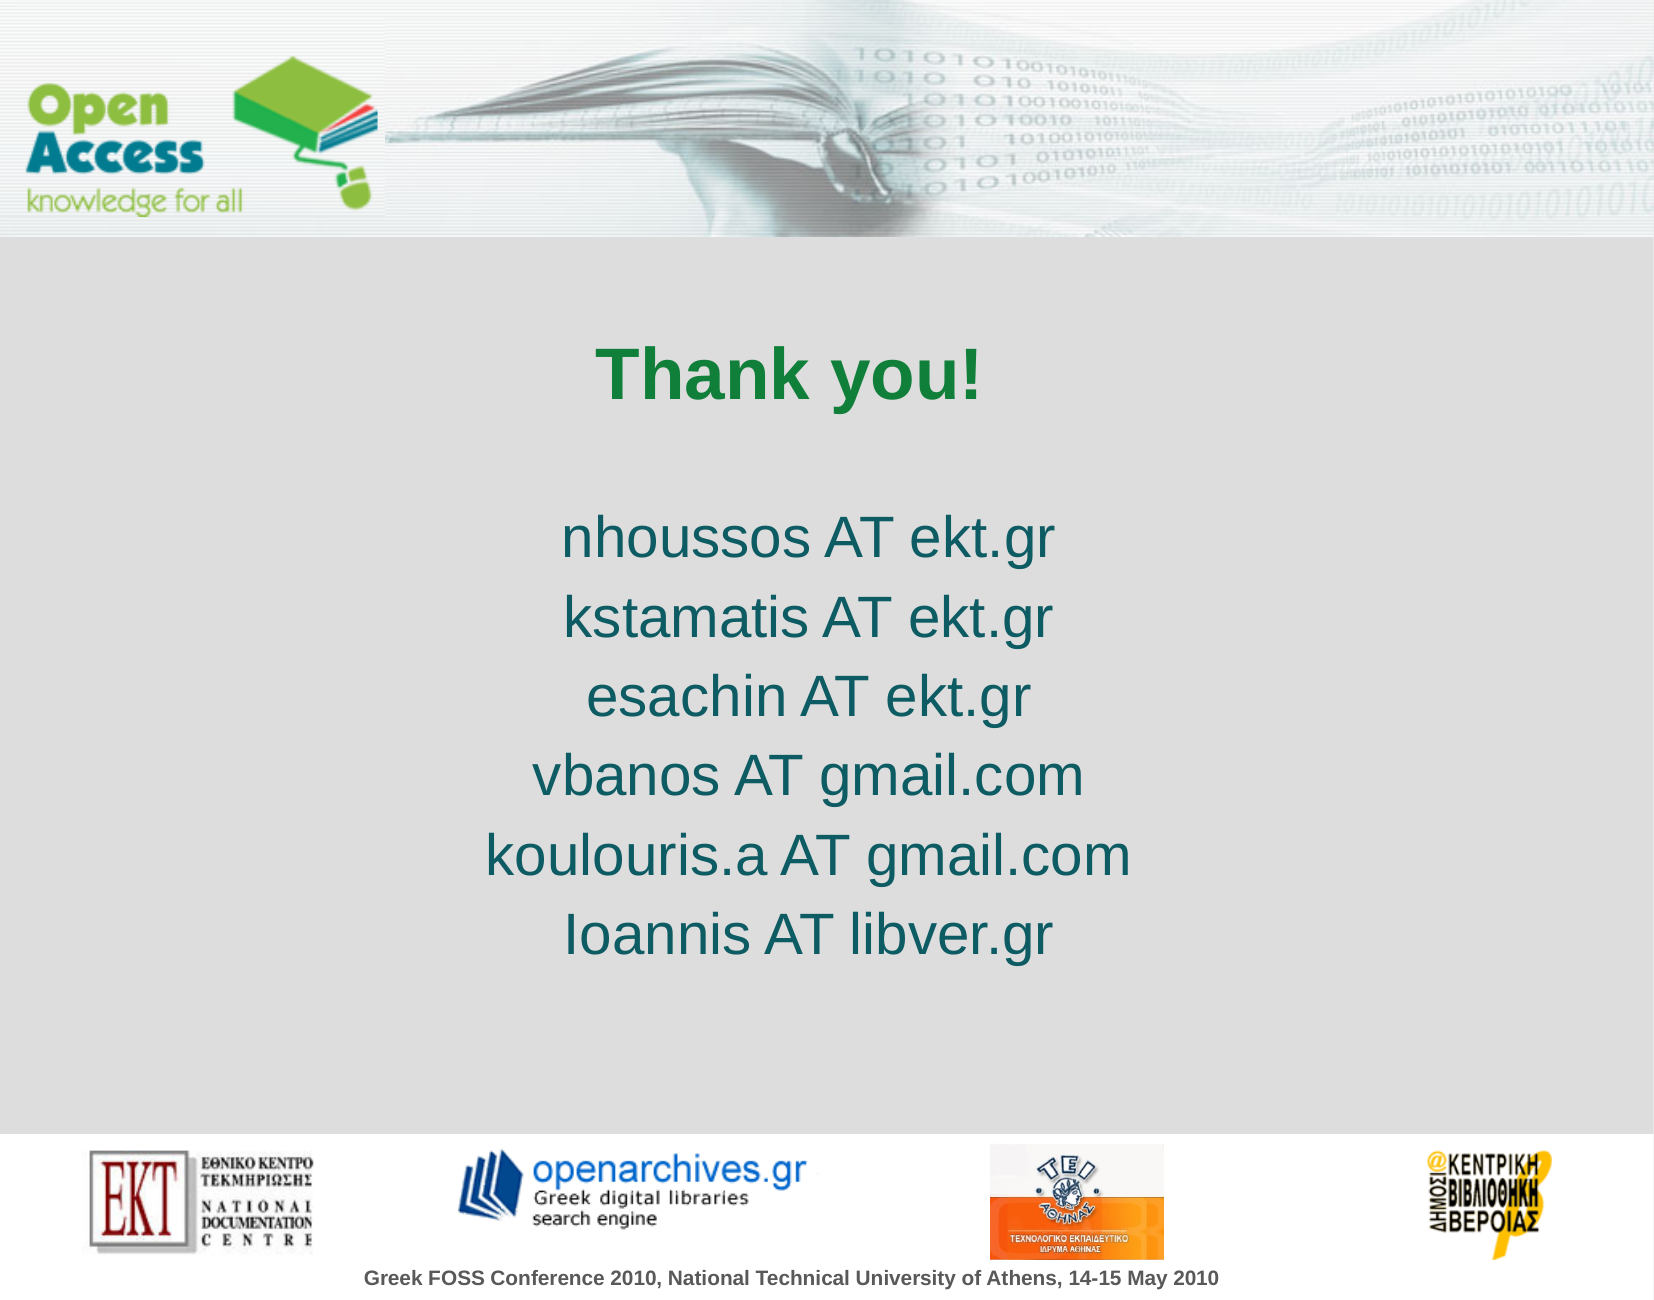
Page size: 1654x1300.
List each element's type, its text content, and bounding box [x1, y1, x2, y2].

picture [451, 1142, 851, 1231]
text_box Thank you! [170, 301, 1410, 451]
picture [82, 1138, 323, 1260]
picture [1424, 1136, 1648, 1260]
picture [990, 1142, 1164, 1260]
text_box nhoussos AT ekt.gr kstamatis AT ekt.gr esachin AT ekt.gr vbanos AT gmail.com koulouris.a AT gmail.com Ioannis AT libver.gr [463, 496, 1155, 1061]
picture [0, 0, 1654, 237]
